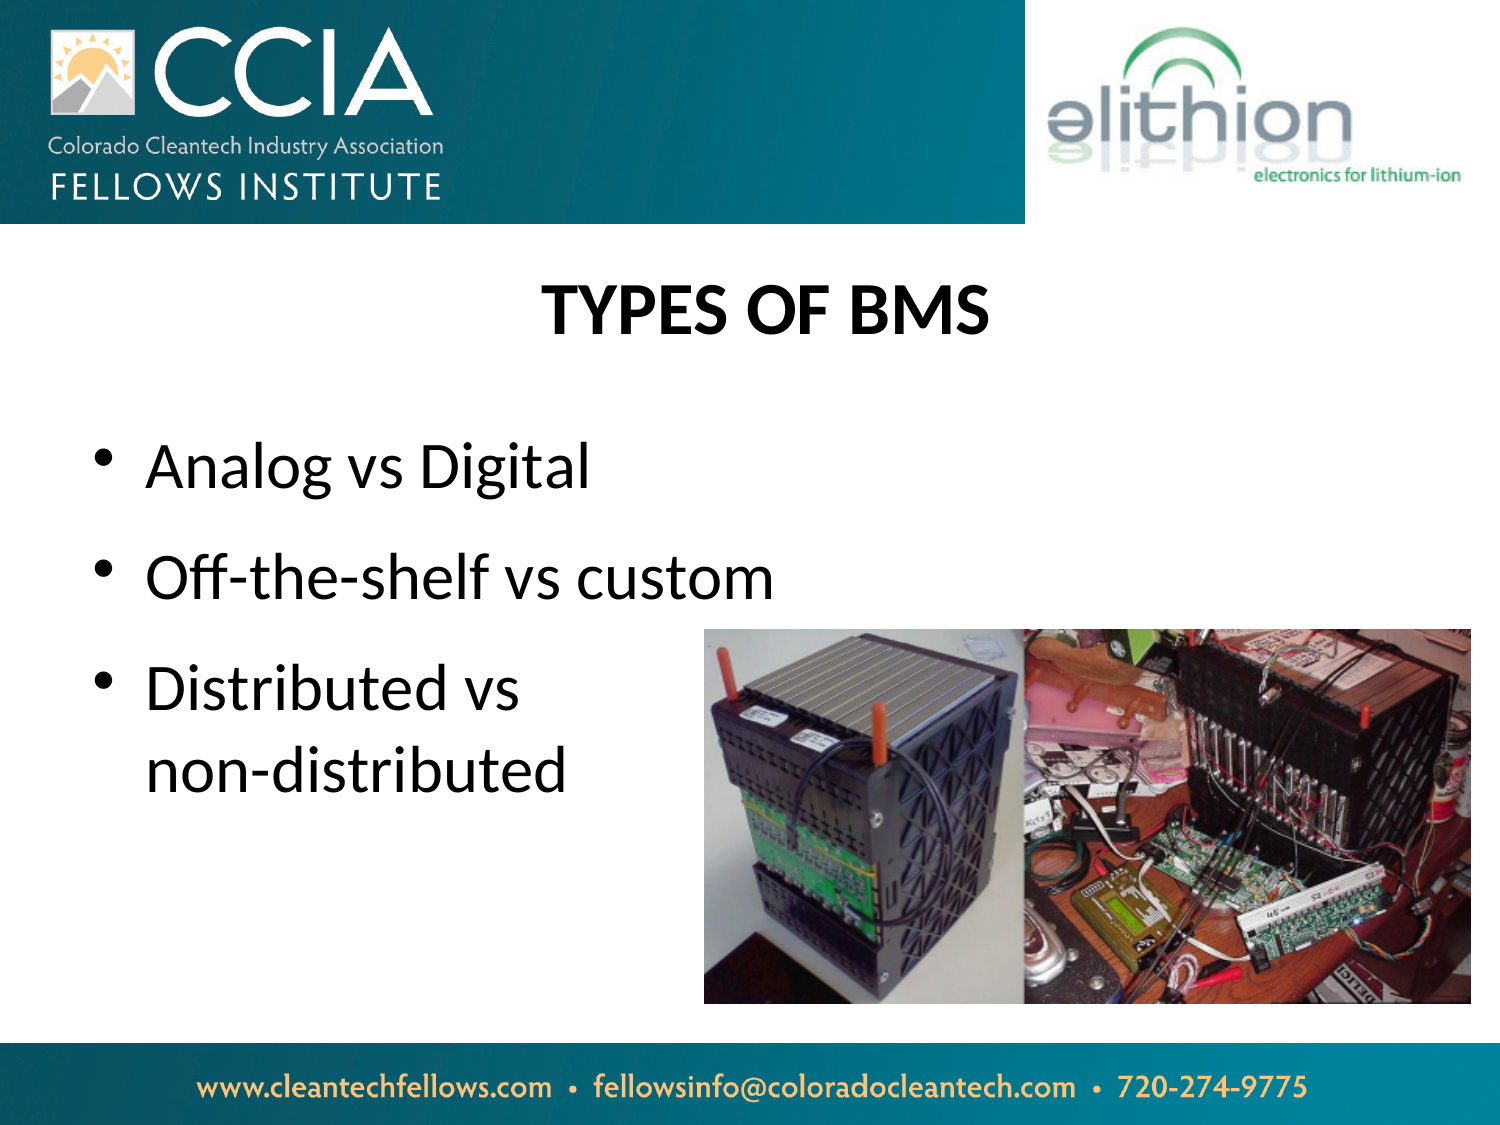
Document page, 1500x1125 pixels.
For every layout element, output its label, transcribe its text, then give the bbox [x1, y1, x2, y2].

picture [0, 1043, 1500, 1125]
picture [704, 629, 1471, 1004]
text_box Analog vs Digital Off-the-shelf vs custom Distributed vs non-distributed [75, 420, 1426, 1021]
picture [0, 0, 1500, 224]
text_box TYPES OF BMS [75, 257, 1441, 350]
